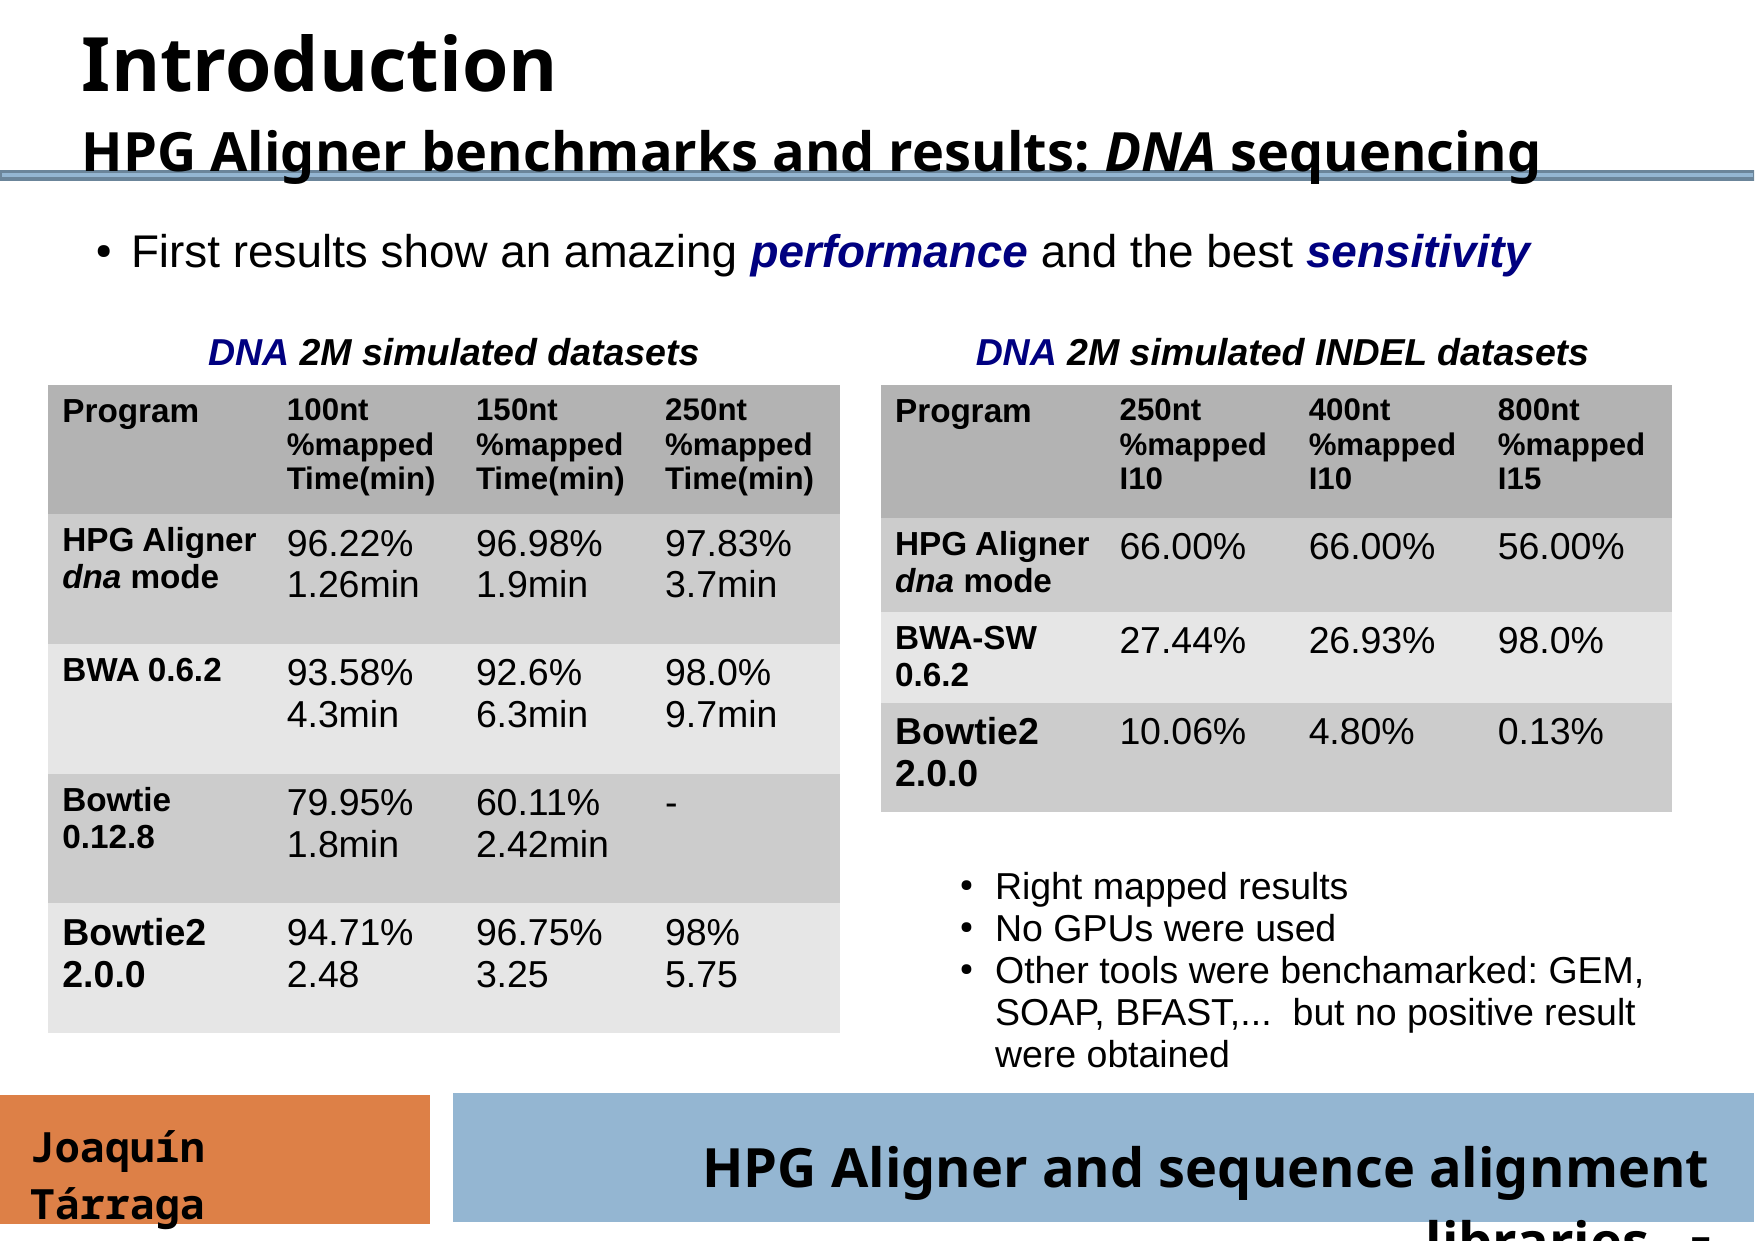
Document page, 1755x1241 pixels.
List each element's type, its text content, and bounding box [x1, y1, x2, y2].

table_header 150nt %mapped Time(min) [461, 385, 650, 514]
table_cell 98.0% 9.7min [650, 644, 840, 774]
table_header 400nt %mapped I10 [1294, 385, 1483, 518]
table_header Program [48, 385, 272, 514]
table_cell HPG Aligner dna mode [881, 518, 1105, 612]
table_cell 97.83% 3.7min [650, 514, 840, 644]
table_cell 94.71% 2.48 [272, 903, 461, 1033]
table_header Program [881, 385, 1105, 518]
table_cell BWA-SW 0.6.2 [881, 612, 1105, 703]
table_header 100nt %mapped Time(min) [272, 385, 461, 514]
text_box Introduction HPG Aligner benchmarks and results: DNA sequencing [67, 3, 1688, 168]
table_cell Bowtie2 2.0.0 [48, 903, 272, 1033]
table_cell 92.6% 6.3min [461, 644, 650, 774]
text_box DNA 2M simulated datasets [193, 323, 719, 381]
table_header 800nt %mapped I15 [1483, 385, 1672, 518]
table_cell 0.13% [1483, 703, 1672, 812]
table_cell 96.75% 3.25 [461, 903, 650, 1033]
table_cell 96.22% 1.26min [272, 514, 461, 644]
table_header 250nt %mapped Time(min) [650, 385, 840, 514]
text_box HPG Aligner and sequence alignment libraries 7 [480, 1122, 1726, 1239]
text_box Right mapped results No GPUs were used Other tools were benchamarked: GEM, SOAP, BFAST,... but no positive result were obtained [945, 858, 1666, 1083]
table_cell 98% 5.75 [650, 903, 840, 1033]
table_cell 93.58% 4.3min [272, 644, 461, 774]
table_cell 56.00% [1483, 518, 1672, 612]
text_box [0, 171, 302, 179]
table_cell 79.95% 1.8min [272, 774, 461, 903]
table_cell 60.11% 2.42min [461, 774, 650, 903]
table_cell 96.98% 1.9min [461, 514, 650, 644]
table_cell 66.00% [1105, 518, 1294, 612]
table_cell 27.44% [1105, 612, 1294, 703]
table_cell - [650, 774, 840, 903]
text_box Joaquín Tárraga jtarraga@cipf.es [15, 1110, 406, 1221]
table_cell 98.0% [1483, 612, 1672, 703]
text_box [1319, 171, 1529, 179]
table_cell Bowtie 0.12.8 [48, 774, 272, 903]
table_cell BWA 0.6.2 [48, 644, 272, 774]
table_cell Bowtie2 2.0.0 [881, 703, 1105, 812]
table_cell 66.00% [1294, 518, 1483, 612]
text_box [1535, 171, 1754, 179]
table_cell HPG Aligner dna mode [48, 514, 272, 644]
text_box First results show an amazing performance and the best sensitivity [80, 219, 1671, 286]
text_box DNA 2M simulated INDEL datasets [961, 323, 1646, 381]
text_box [308, 171, 1311, 179]
table_cell 10.06% [1105, 703, 1294, 812]
table_header 250nt %mapped I10 [1105, 385, 1294, 518]
table_cell 4.80% [1294, 703, 1483, 812]
table_cell 26.93% [1294, 612, 1483, 703]
